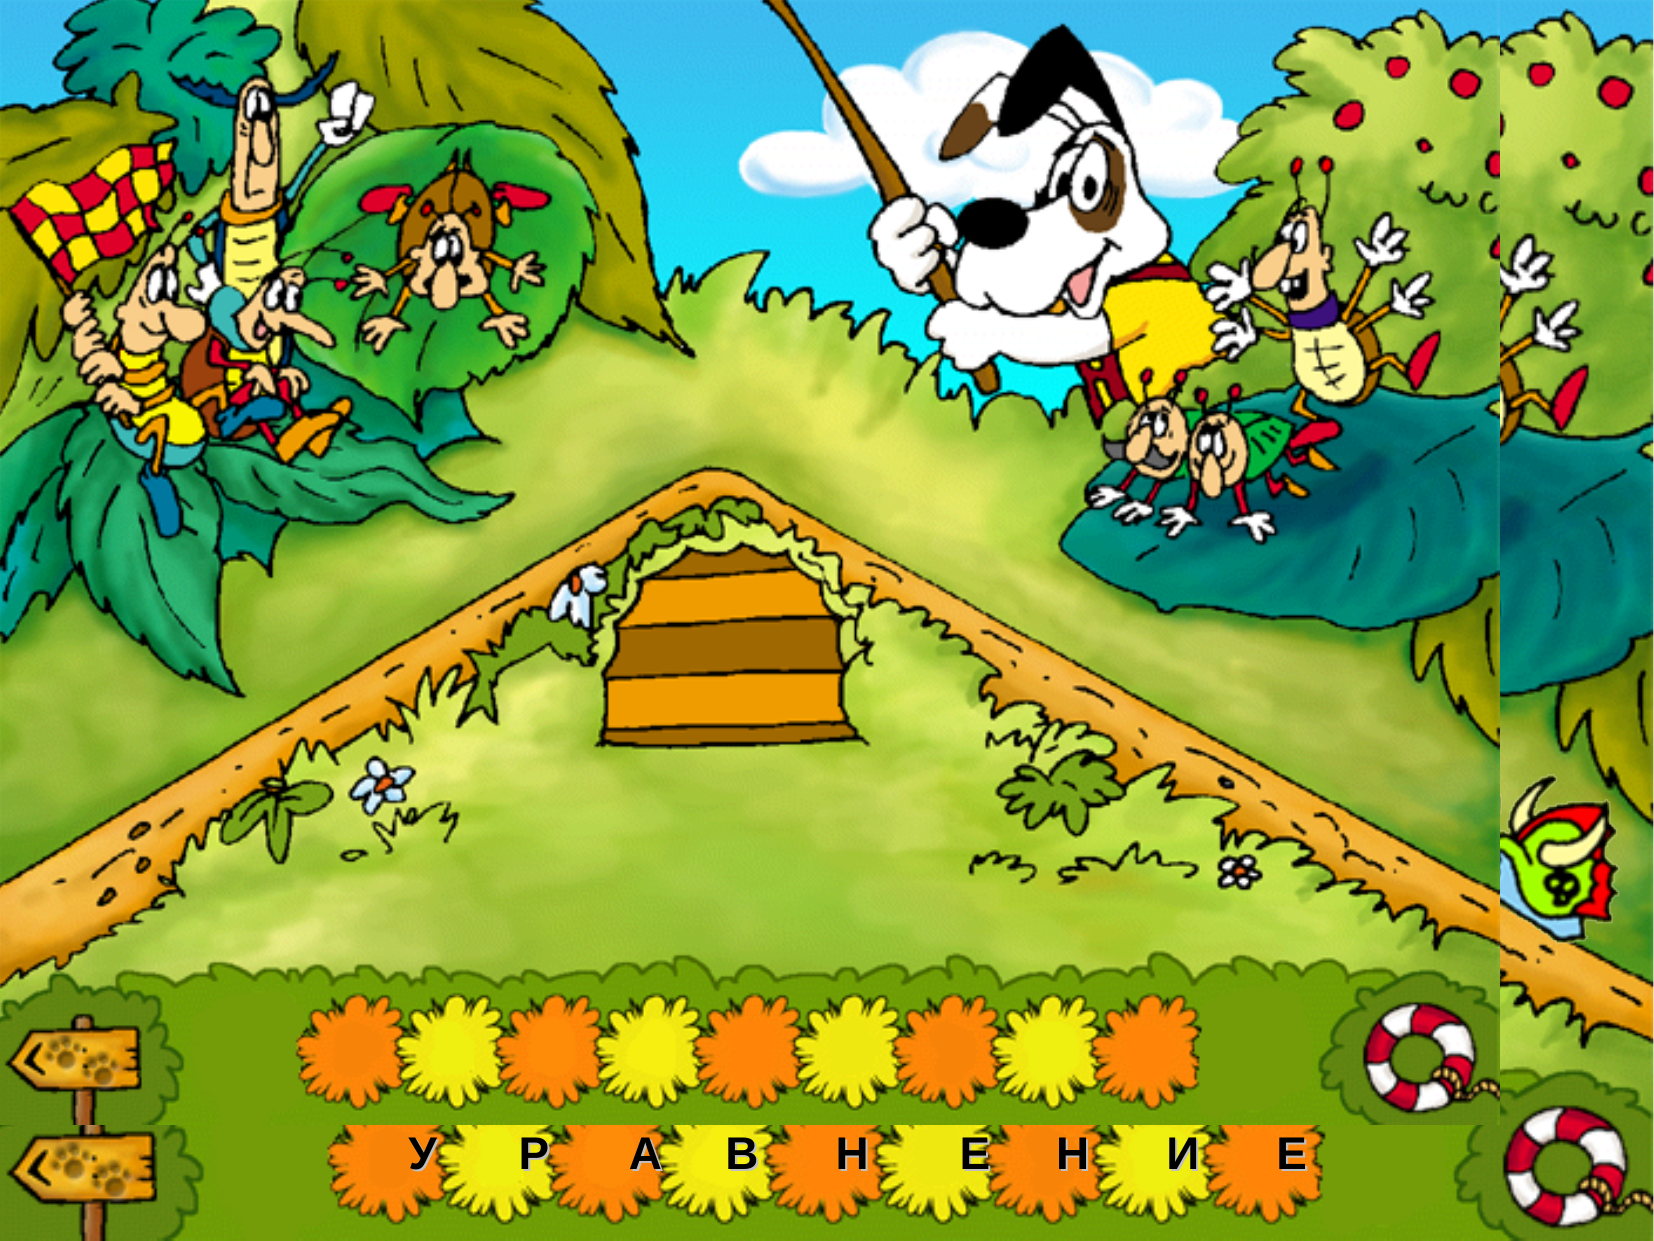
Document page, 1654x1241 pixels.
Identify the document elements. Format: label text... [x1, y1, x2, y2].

text_box В [675, 1125, 785, 1187]
text_box Н [785, 1125, 896, 1187]
picture [0, 0, 1654, 1241]
text_box А [578, 1125, 675, 1187]
text_box Р [468, 1125, 578, 1187]
text_box У [358, 1125, 428, 1187]
text_box Е [1226, 1125, 1378, 1187]
text_box И [1116, 1125, 1226, 1187]
text_box Е [909, 1125, 1005, 1187]
text_box Н [1005, 1125, 1116, 1187]
